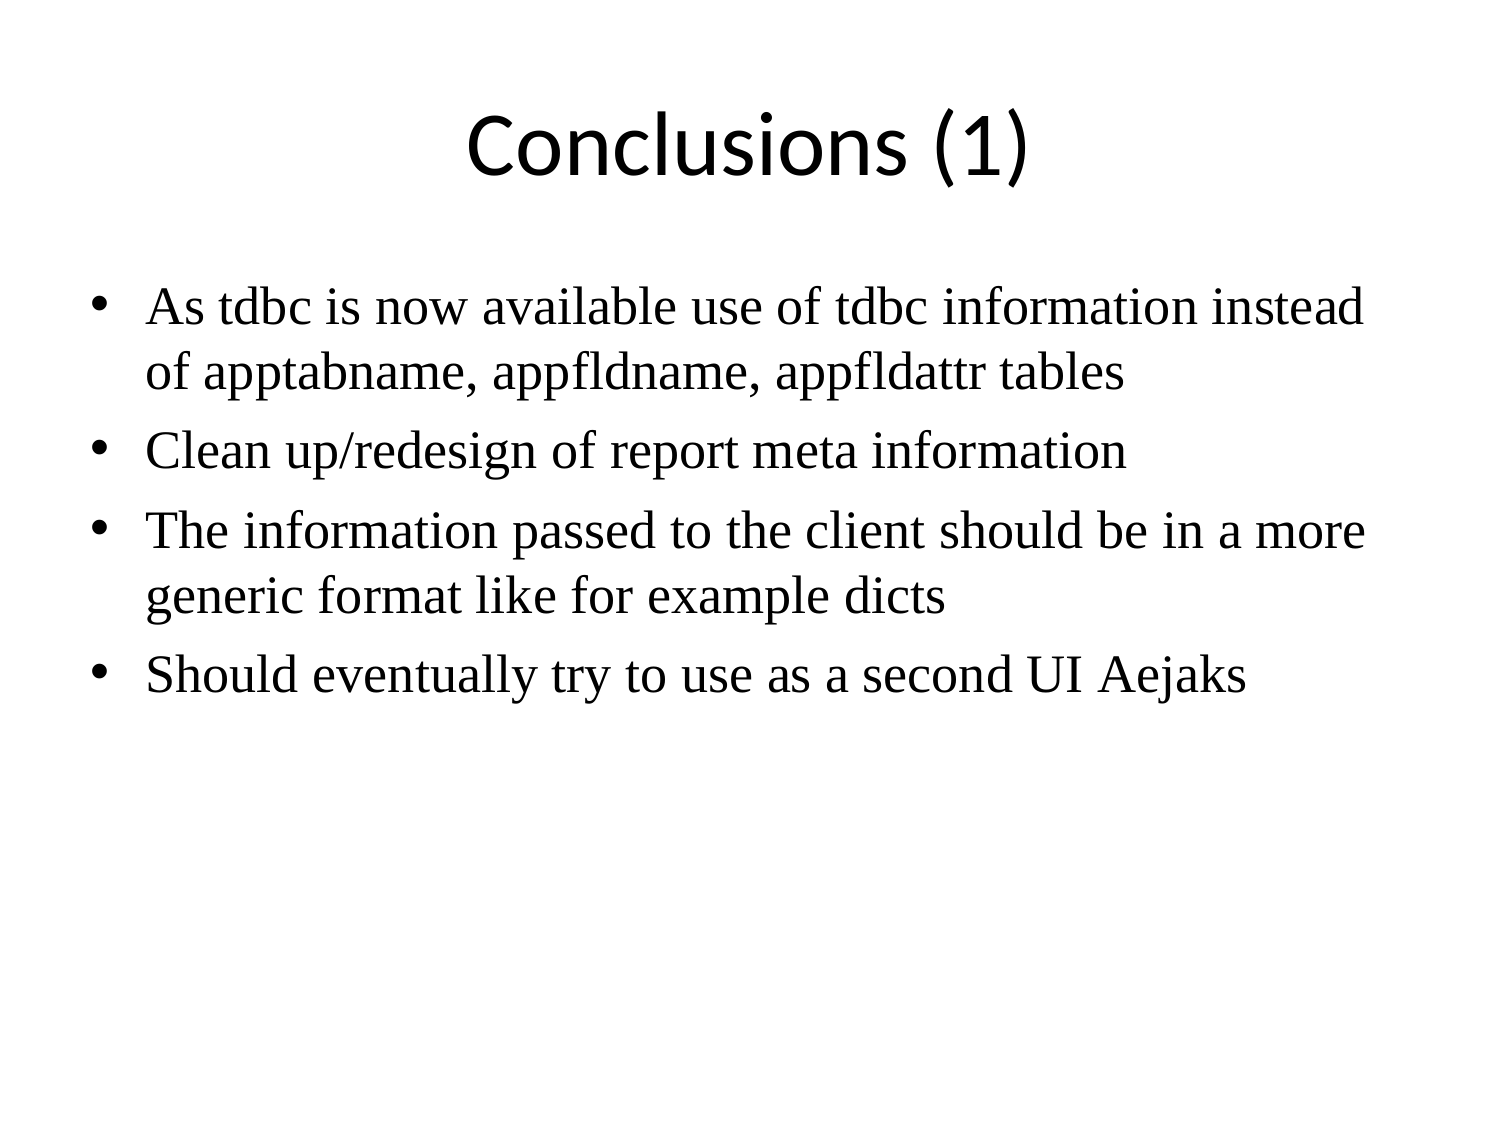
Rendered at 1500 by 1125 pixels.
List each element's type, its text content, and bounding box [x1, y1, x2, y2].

text_box As tdbc is now available use of tdbc information instead of apptabname, appfldname, appfldattr tables Clean up/redesign of report meta information The information passed to the client should be in a more generic format like for example dicts Should eventually try to use as a second UI Aejaks [75, 262, 1426, 1005]
text_box Conclusions (1) [75, 45, 1426, 233]
